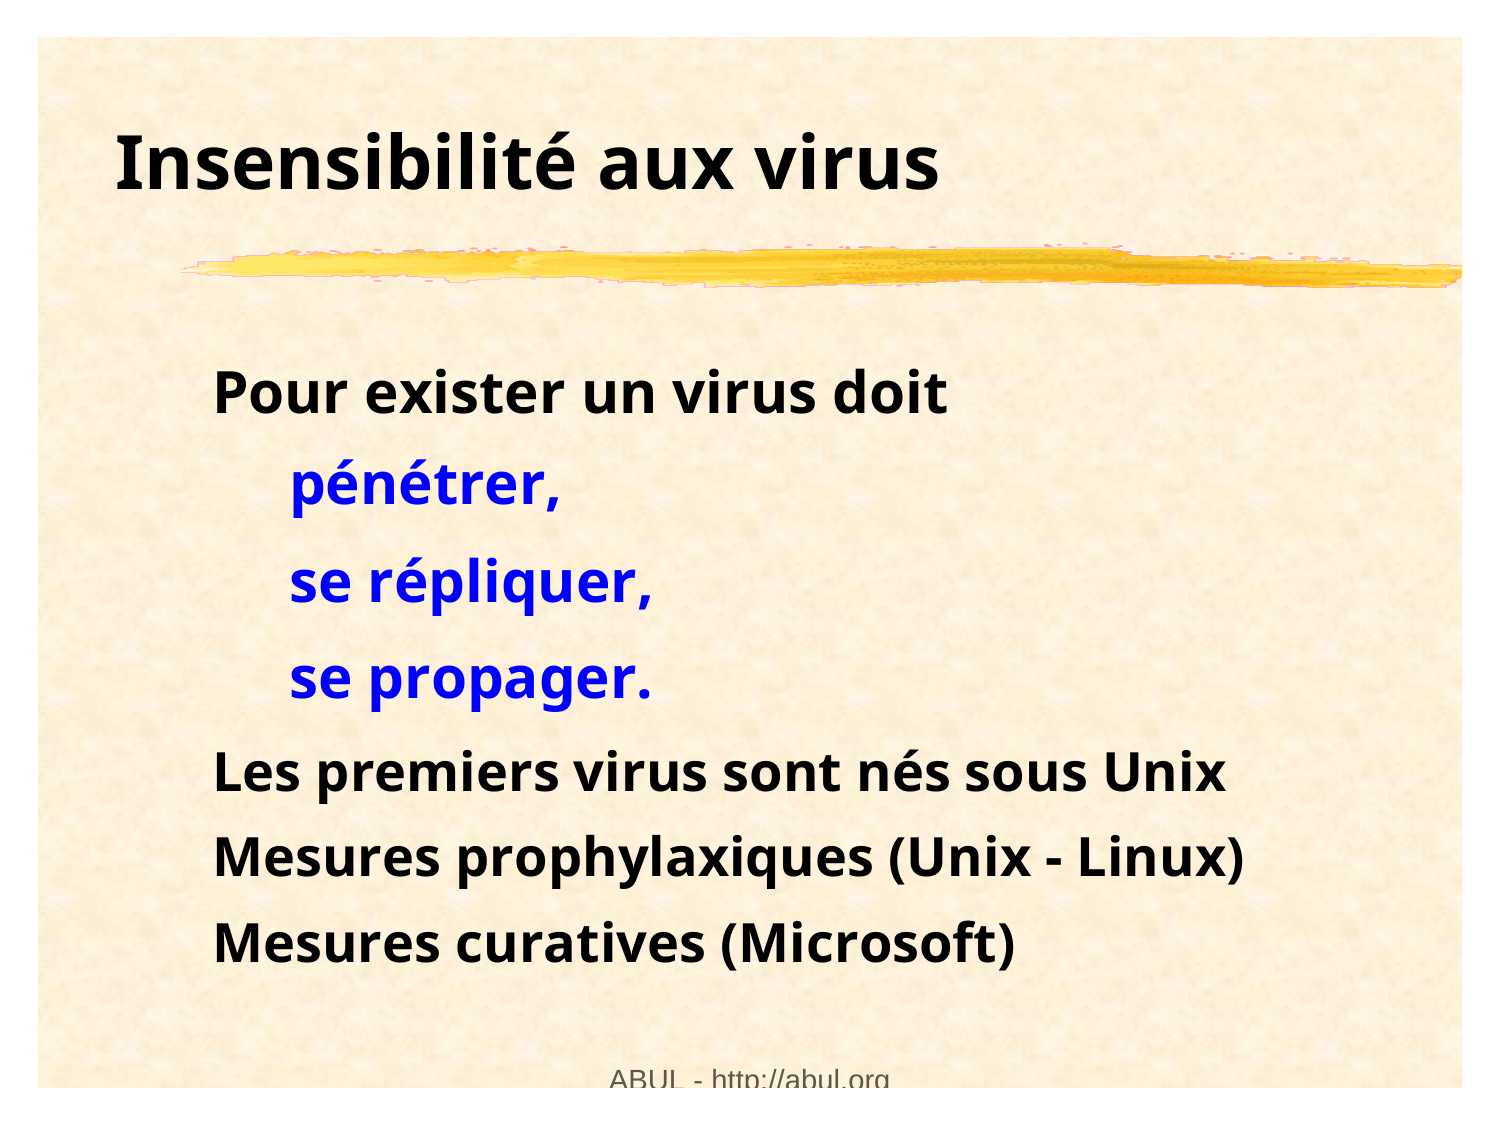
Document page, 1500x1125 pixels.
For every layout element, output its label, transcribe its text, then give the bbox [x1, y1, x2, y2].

picture [806, 1076, 813, 1088]
picture [716, 1076, 723, 1088]
list Pour exister un virus doit pénétrer, se répliquer, se propager. Les premiers virus sont nés sous Unix Mesures prophylaxiques (Unix - Linux) Mesures curatives (Microsoft) [179, 344, 1463, 981]
picture [732, 1076, 737, 1088]
picture [748, 1076, 755, 1088]
title Insensibilité aux virus [101, 72, 1312, 248]
picture [633, 1081, 643, 1088]
picture [878, 1076, 886, 1088]
picture [37, 37, 1463, 1088]
picture [788, 1082, 795, 1088]
picture [614, 1073, 621, 1082]
picture [612, 1084, 624, 1088]
picture [852, 1076, 860, 1088]
picture [633, 1072, 642, 1078]
